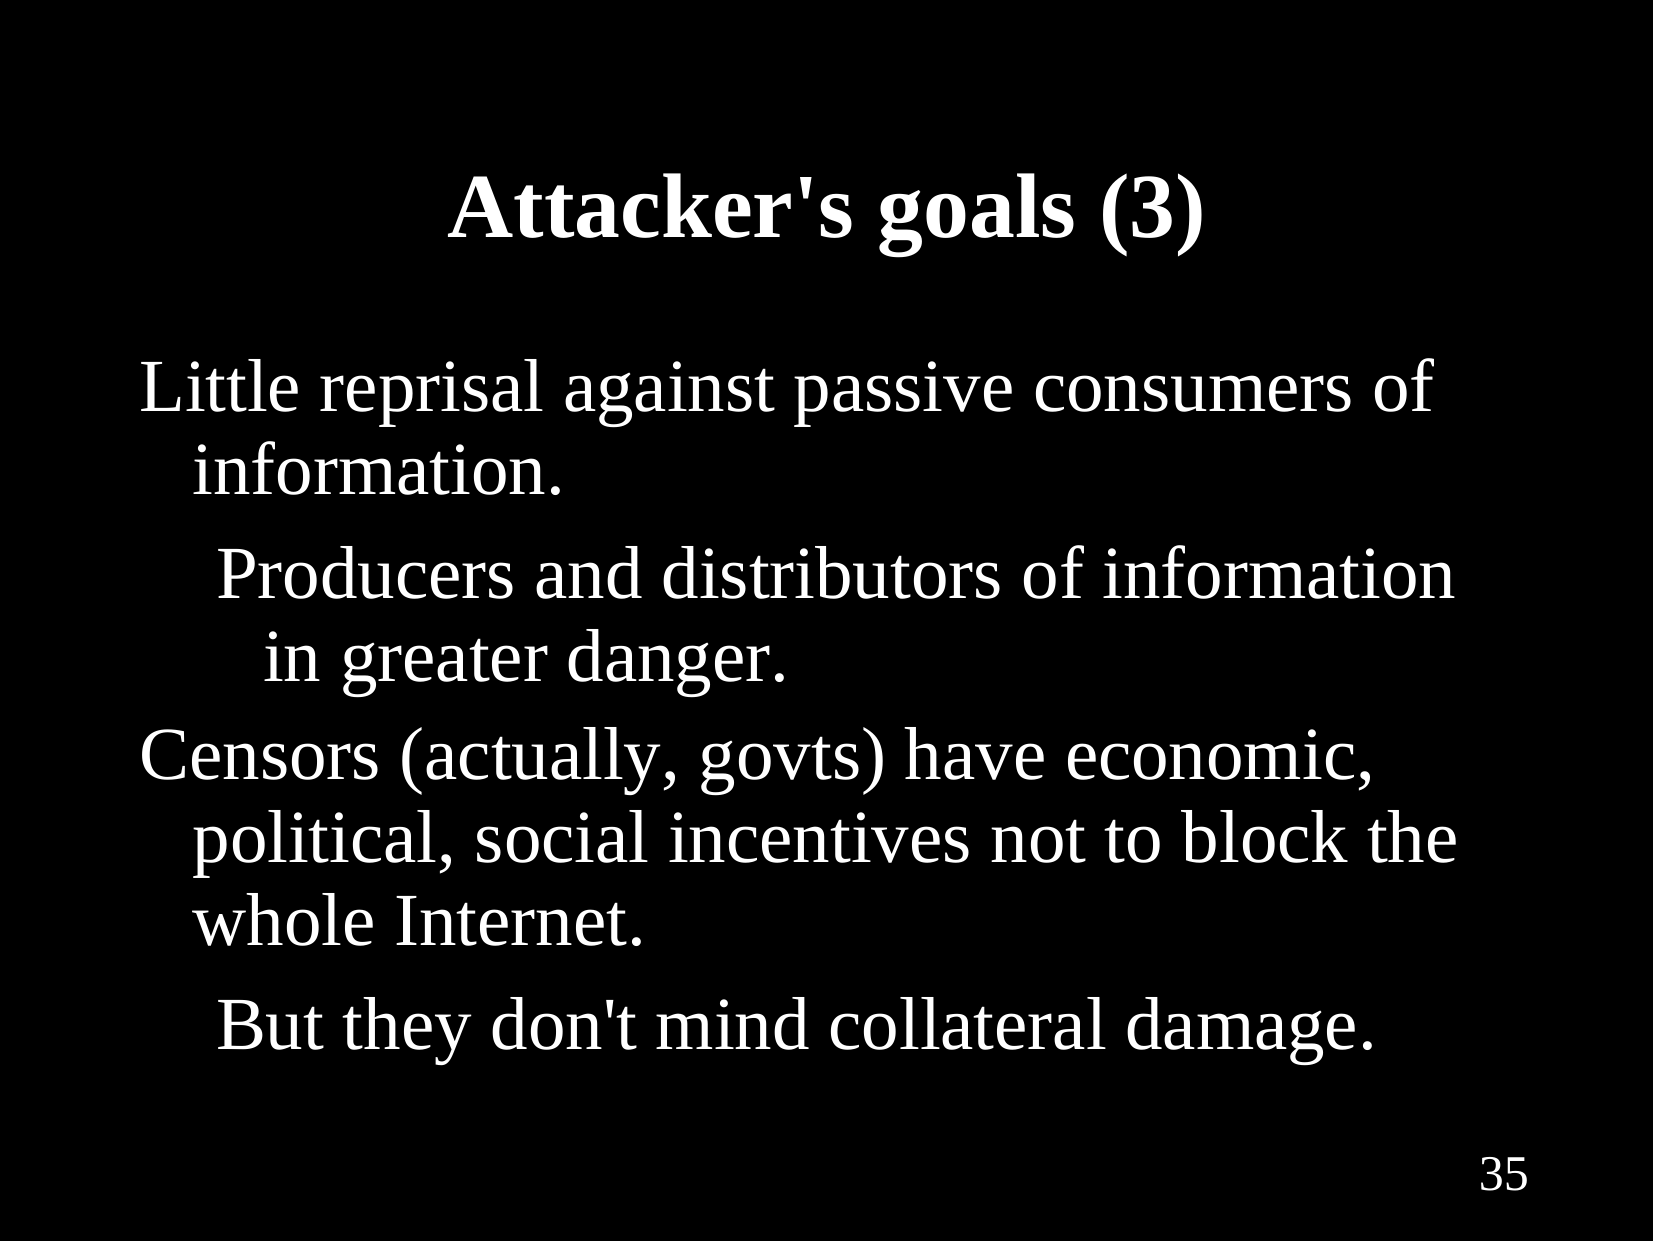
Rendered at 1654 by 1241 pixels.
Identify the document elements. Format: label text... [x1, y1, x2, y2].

title Attacker's goals (3) [121, 103, 1534, 311]
list Little reprisal against passive consumers of information. Producers and distributors of information in greater danger. Censors (actually, govts) have economic, political, social incentives not to block the whole Internet. But they don't mind collateral damage. [121, 344, 1534, 1136]
